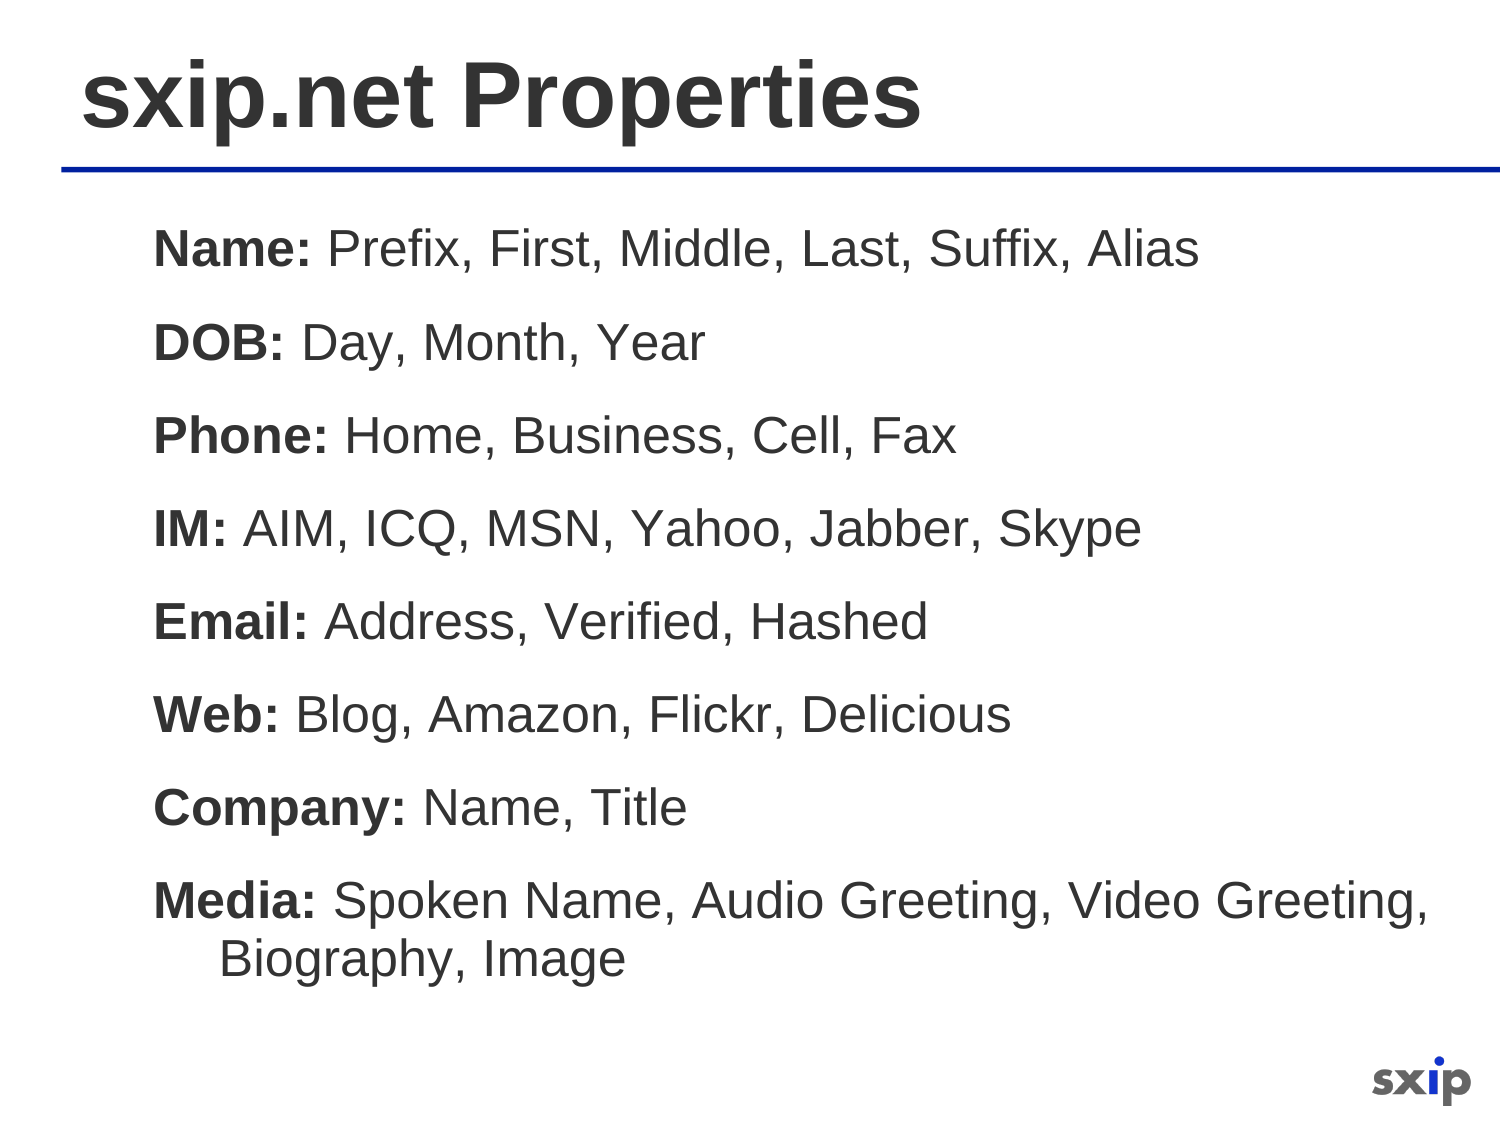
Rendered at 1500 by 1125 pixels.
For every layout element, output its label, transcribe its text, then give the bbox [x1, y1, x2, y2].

picture [1372, 1056, 1471, 1106]
list Name: Prefix, First, Middle, Last, Suffix, Alias DOB: Day, Month, Year Phone: Home, Business, Cell, Fax IM: AIM, ICQ, MSN, Yahoo, Jabber, Skype Email: Address, Verified, Hashed Web: Blog, Amazon, Flickr, Delicious Company: Name, Title Media: Spoken Name, Audio Greeting, Video Greeting, Biography, Image [117, 219, 1495, 1041]
title sxip.net Properties [61, 21, 1495, 169]
